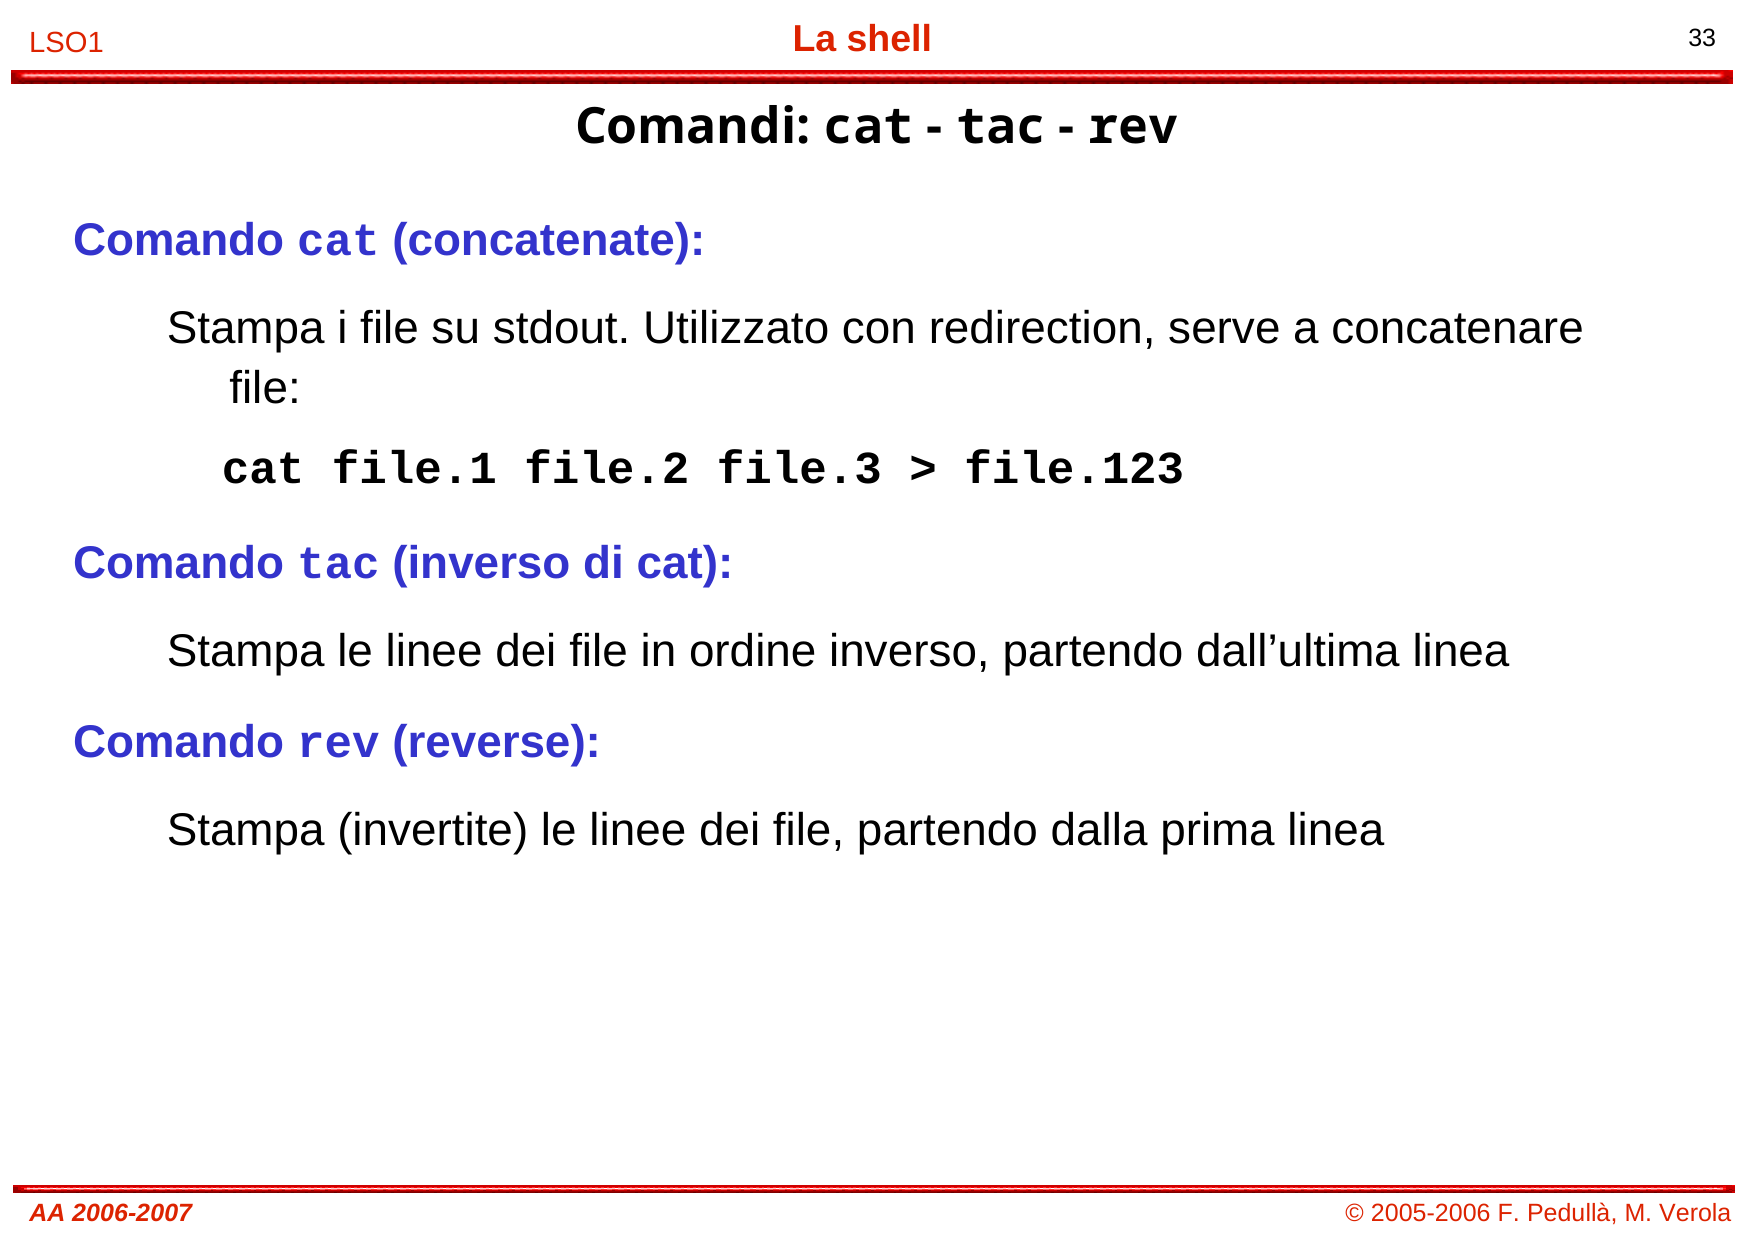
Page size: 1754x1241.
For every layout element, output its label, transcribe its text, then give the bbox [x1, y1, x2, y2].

picture [13, 1185, 1735, 1193]
picture [11, 70, 1733, 84]
list Comando cat (concatenate): Stampa i file su stdout. Utilizzato con redirection, serve a concatenare file: cat file.1 file.2 file.3 > file.123 Comando tac (inverso di cat): Stampa le linee dei file in ordine inverso, partendo dall’ultima linea Comando rev (reverse): Stampa (invertite) le linee dei file, partendo dalla prima linea [58, 206, 1631, 1157]
title Comandi: cat - tac - rev [524, 78, 1229, 174]
